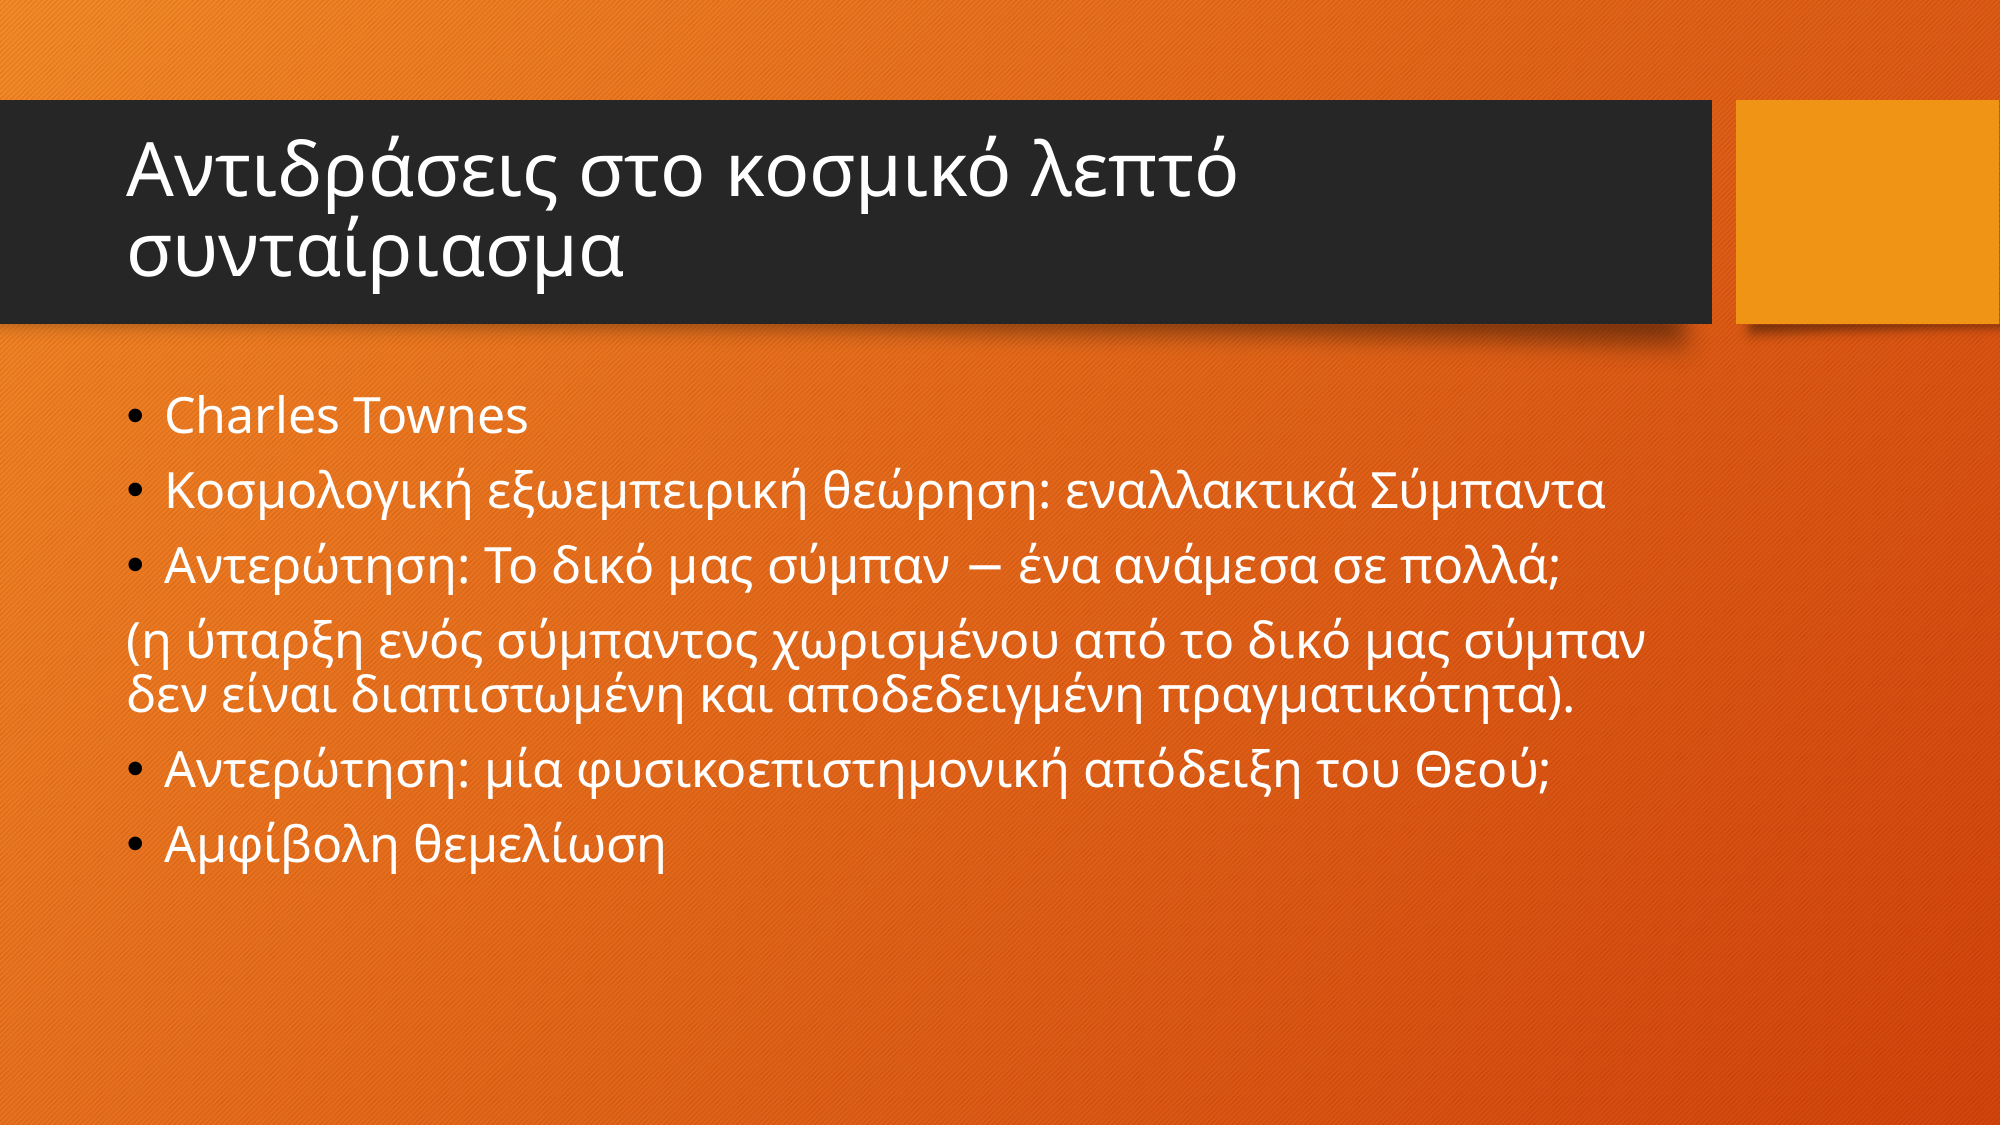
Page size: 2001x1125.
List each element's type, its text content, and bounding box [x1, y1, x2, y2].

title Αντιδράσεις στο κοσμικό λεπτό συνταίριασμα [111, 123, 1689, 301]
list Charles Townes Κοσμολογική εξωεμπειρική θεώρηση: εναλλακτικά Σύμπαντα Αντερώτηση: Το δικό μας σύμπαν − ένα ανάμεσα σε πολλά; (η ύπαρξη ενός σύμπαντος χωρισμένου από το δικό μας σύμπαν δεν είναι διαπιστωμένη και αποδεδειγμένη πραγματικότητα). Αντερώτηση: μία φυσικοεπιστημονική απόδειξη του Θεού; Αμφίβολη θεμελίωση [111, 383, 1689, 974]
